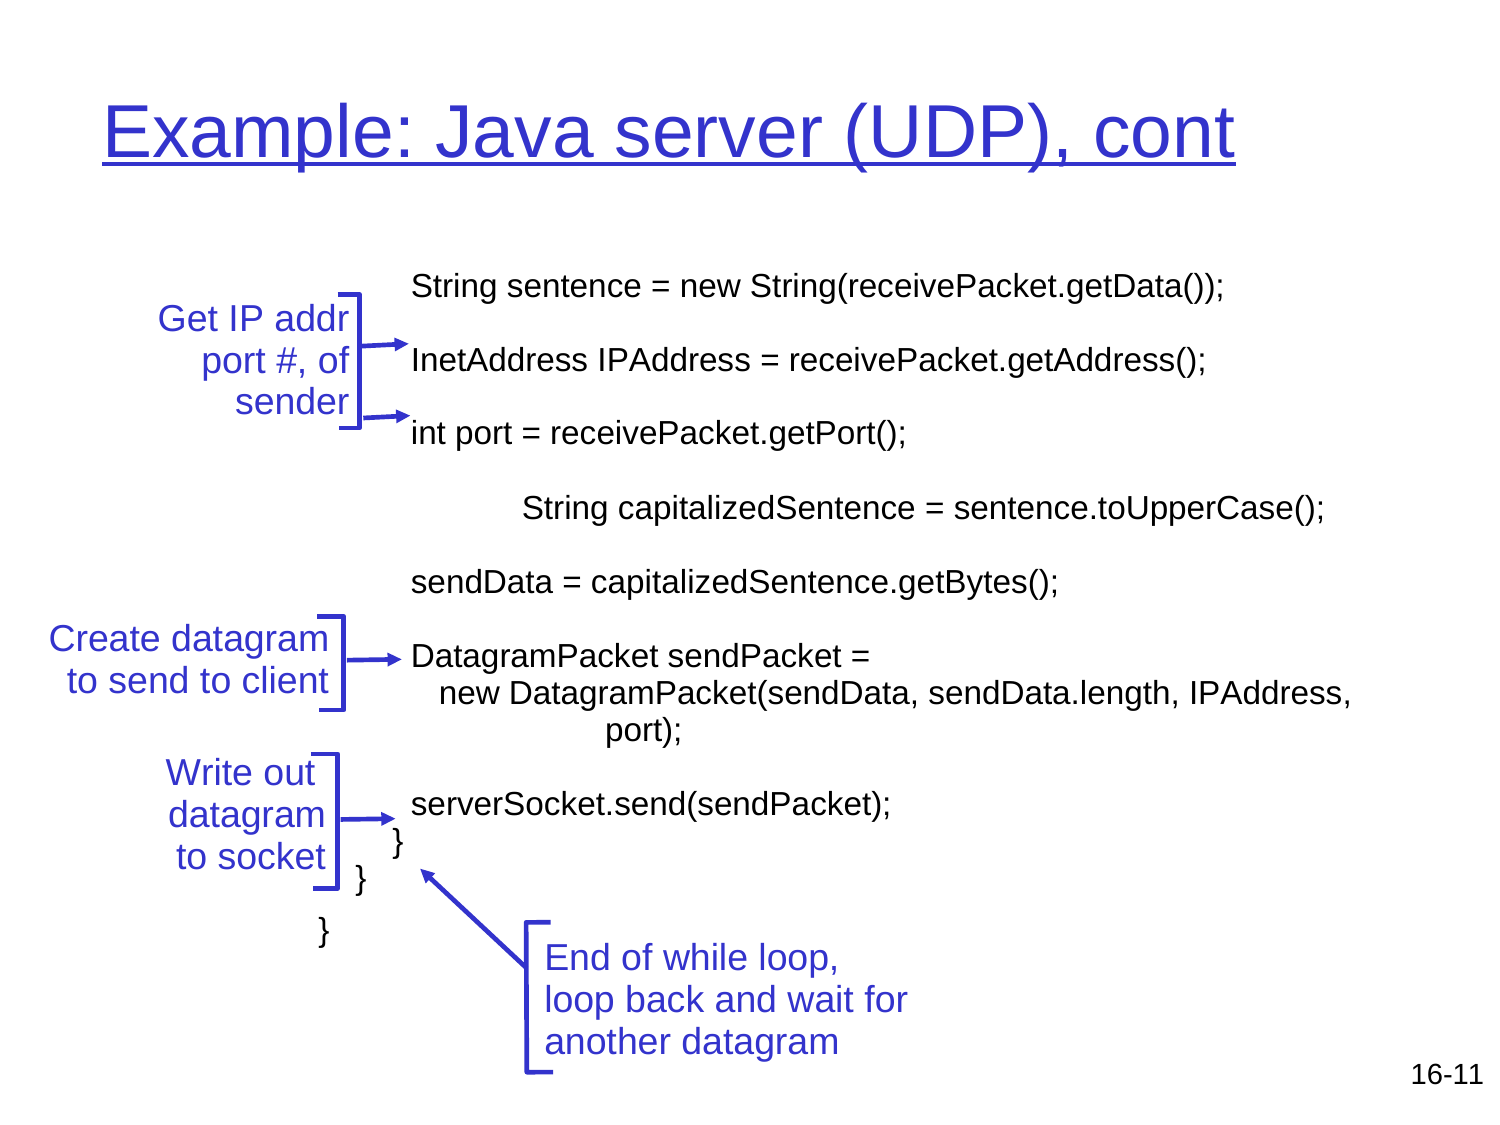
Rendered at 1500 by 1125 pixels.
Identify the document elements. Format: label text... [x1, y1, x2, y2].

text_box End of while loop, loop back and wait for another datagram [529, 928, 924, 1070]
text_box Write out datagram to socket [150, 744, 341, 886]
text_box Create datagram to send to client [33, 610, 345, 710]
title Example: Java server (UDP), cont [87, 37, 1363, 225]
text_box Get IP addr port #, of sender [20, 289, 365, 431]
text_box String sentence = new String(receivePacket.getData()); InetAddress IPAddress = receivePacket.getAddress(); int port = receivePacket.getPort(); String capitalizedSentence = sentence.toUpperCase(); sendData = capitalizedSentence.getBytes(); DatagramPacket sendPacket = new DatagramPacket(sendData, sendData.length, IPAddress, port); serverSocket.send(sendPacket); } } } [303, 222, 1378, 960]
